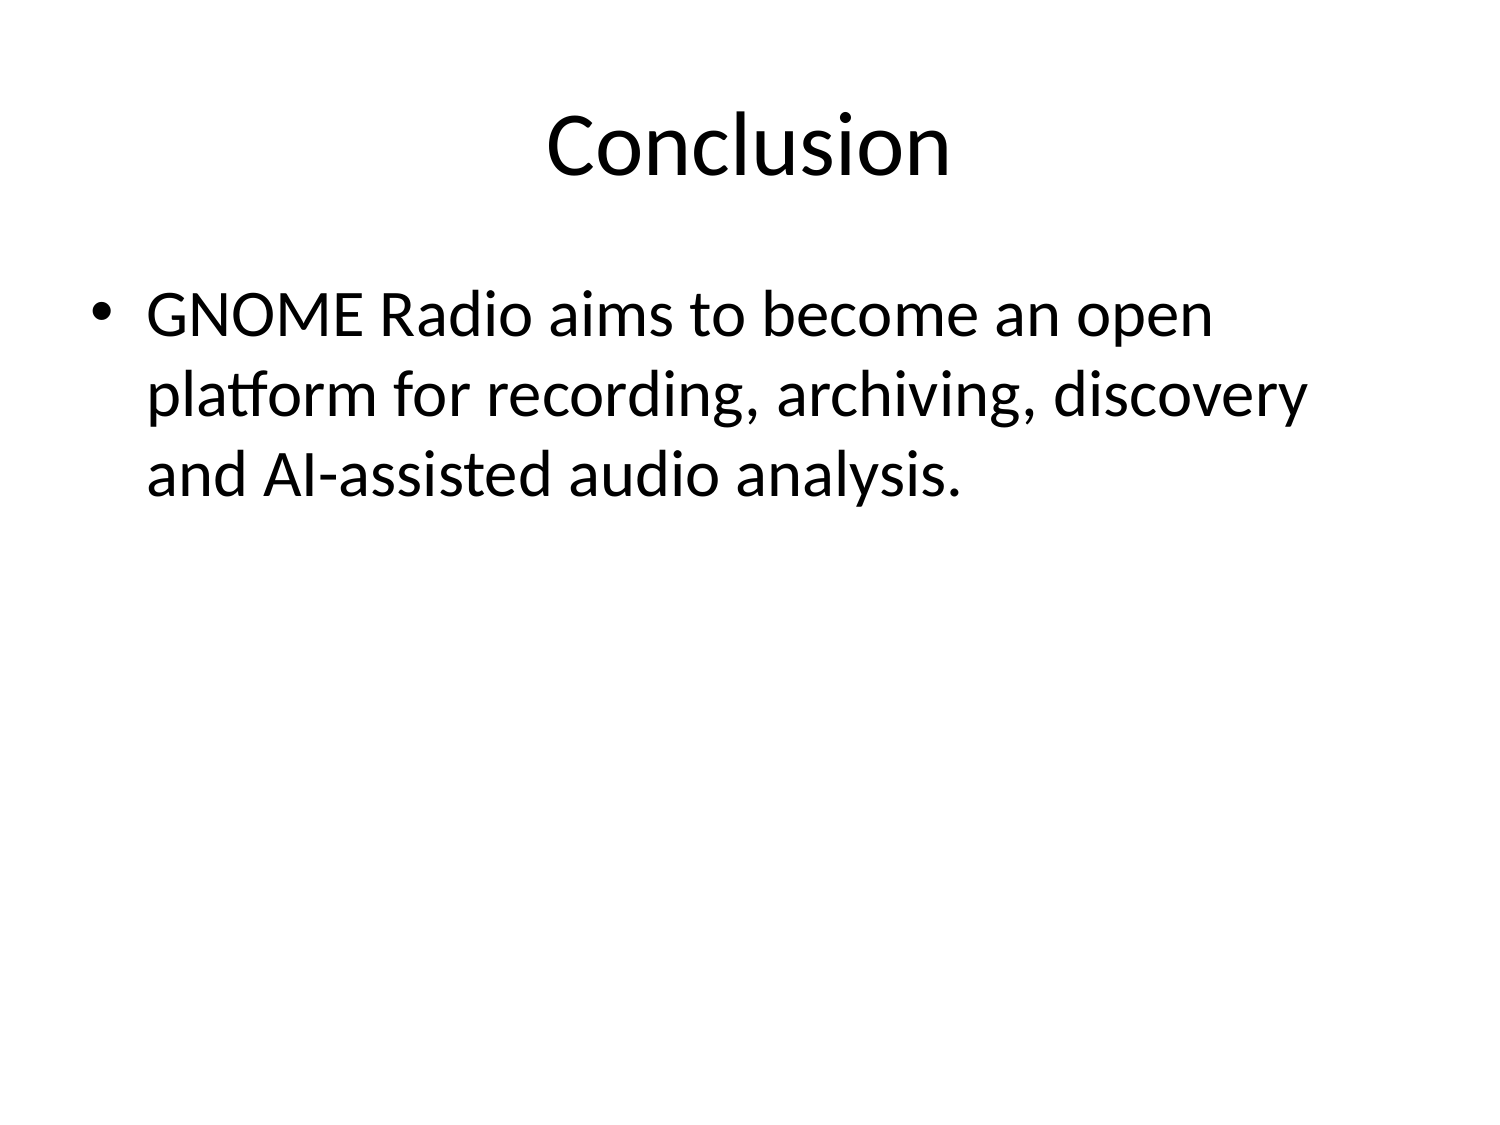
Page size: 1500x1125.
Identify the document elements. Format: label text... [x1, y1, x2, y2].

title Conclusion [75, 45, 1425, 233]
list GNOME Radio aims to become an open platform for recording, archiving, discovery and AI-assisted audio analysis. [75, 262, 1425, 1005]
